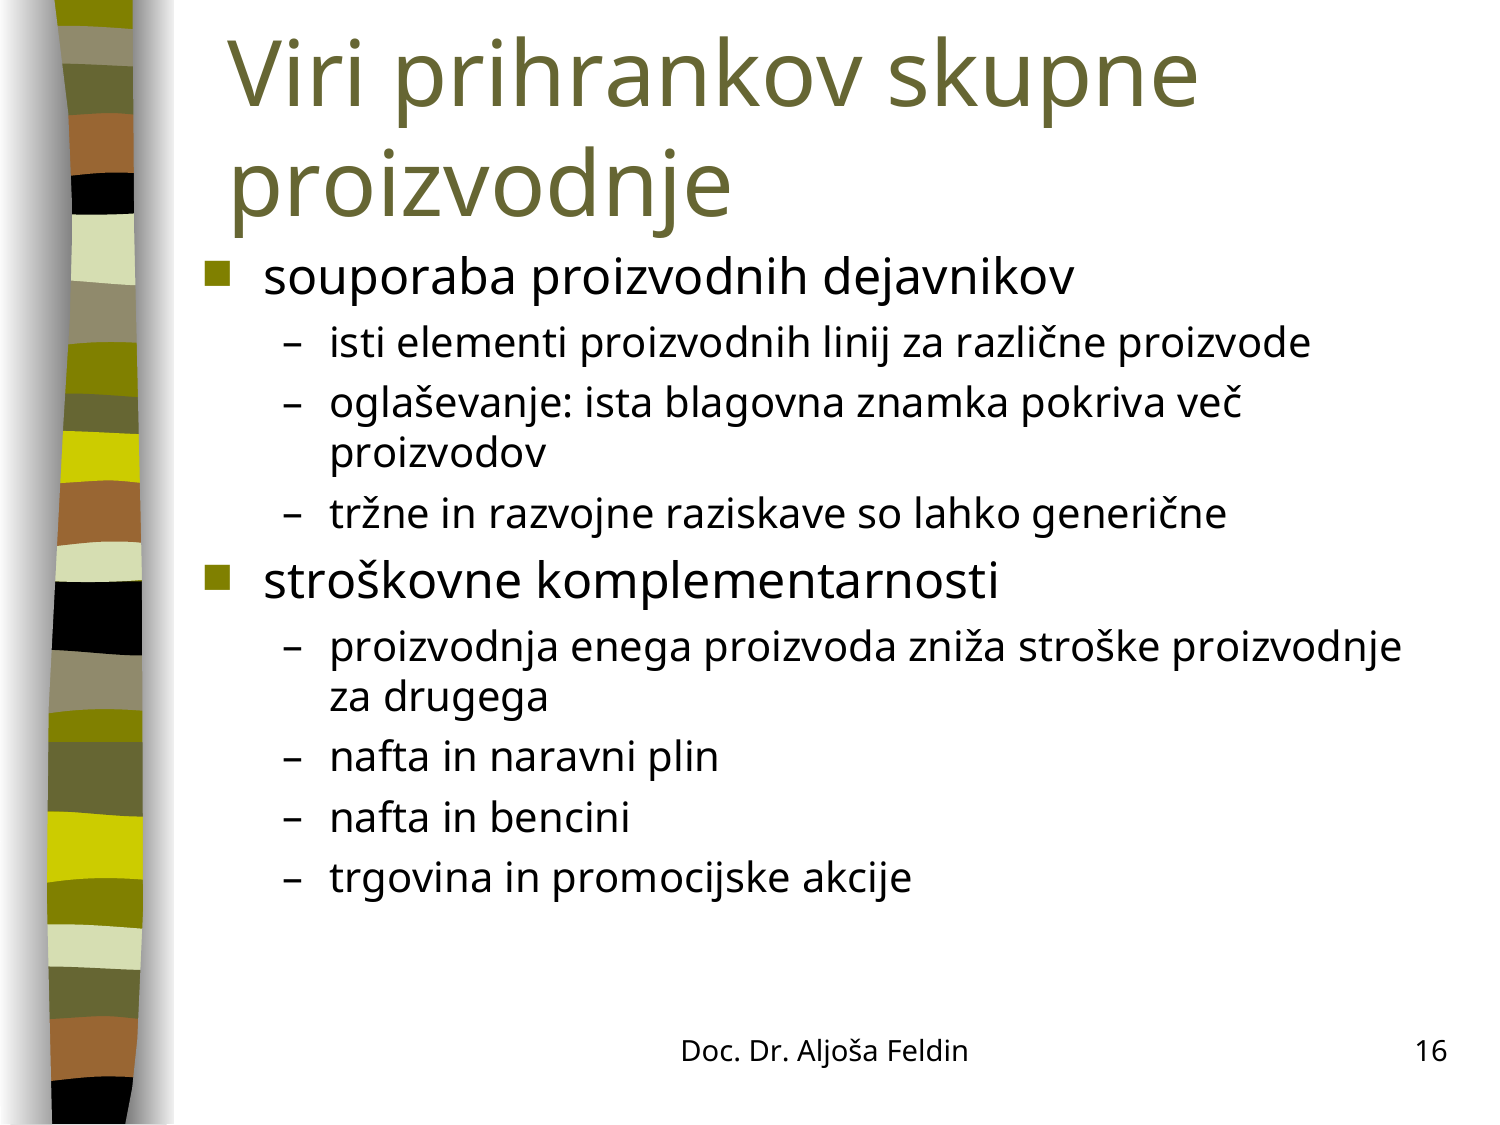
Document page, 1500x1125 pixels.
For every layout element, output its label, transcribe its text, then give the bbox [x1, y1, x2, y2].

text_box Doc. Dr. Aljoša Feldin [587, 1025, 1063, 1101]
list souporaba proizvodnih dejavnikov isti elementi proizvodnih linij za različne proizvode oglaševanje: ista blagovna znamka pokriva več proizvodov tržne in razvojne raziskave so lahko generične stroškovne komplementarnosti proizvodnja enega proizvoda zniža stroške proizvodnje za drugega nafta in naravni plin nafta in bencini trgovina in promocijske akcije [192, 237, 1468, 1000]
title Viri prihrankov skupne proizvodnje [212, 7, 1388, 243]
text_box <number> [1149, 1025, 1463, 1101]
